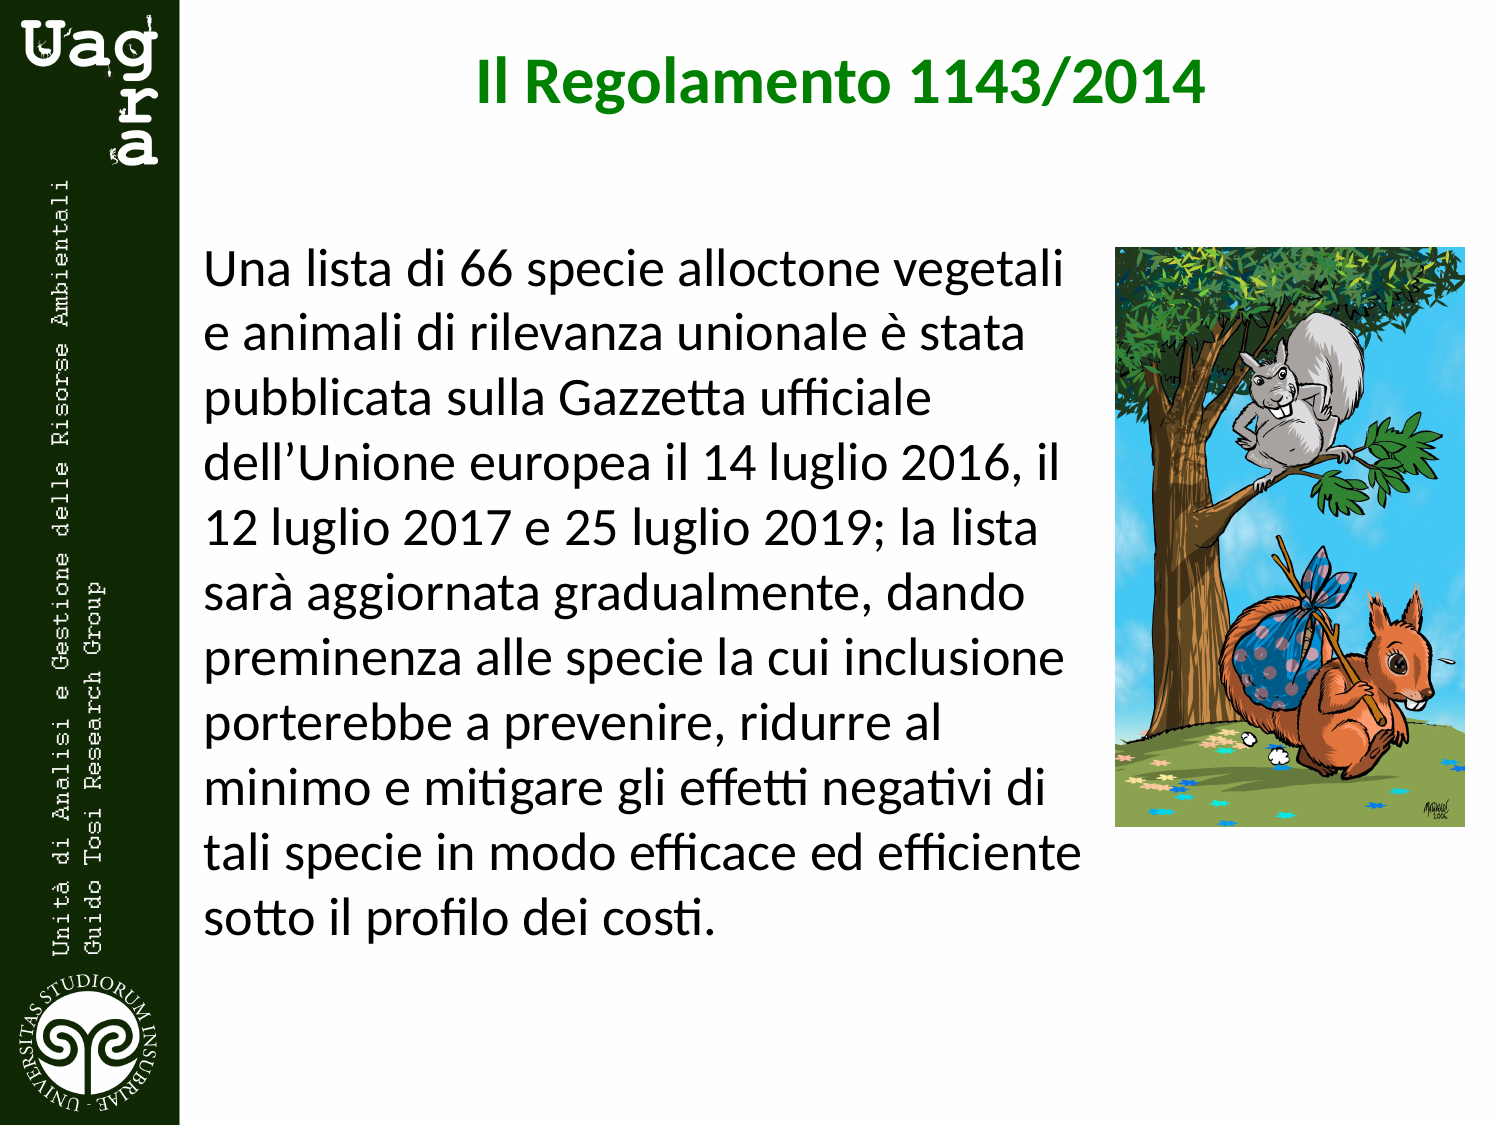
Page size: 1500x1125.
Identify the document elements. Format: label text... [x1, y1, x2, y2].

picture [0, 0, 1497, 1125]
text_box Il Regolamento 1143/2014 [194, 23, 1489, 130]
text_box Una lista di 66 specie alloctone vegetali e animali di rilevanza unionale è stata pubblicata sulla Gazzetta ufficiale dell’Unione europea il 14 luglio 2016, il 12 luglio 2017 e 25 luglio 2019; la lista sarà aggiornata gradualmente, dando preminenza alle specie la cui inclusione porterebbe a prevenire, ridurre al minimo e mitigare gli effetti negativi di tali specie in modo efficace ed efficiente sotto il profilo dei costi. [188, 224, 1111, 1040]
